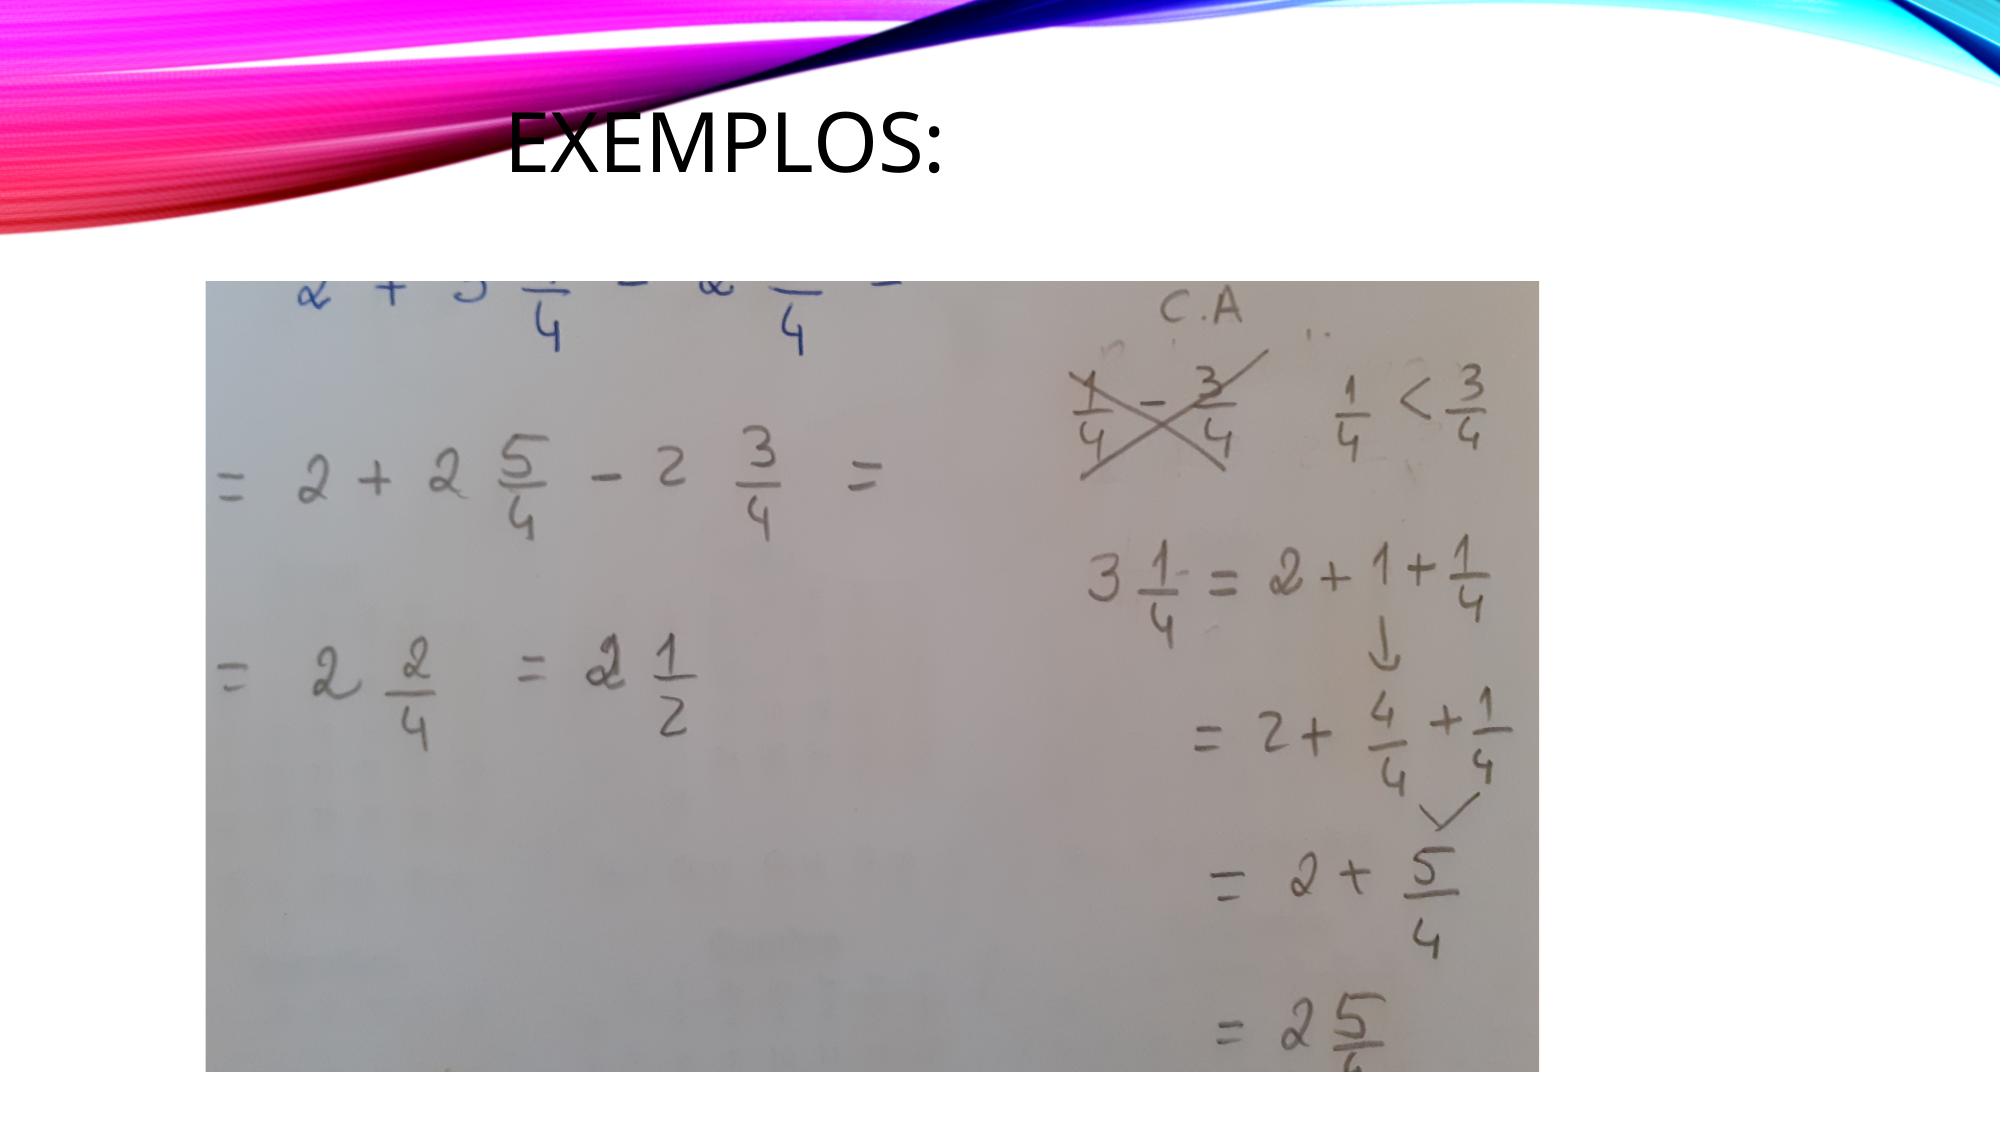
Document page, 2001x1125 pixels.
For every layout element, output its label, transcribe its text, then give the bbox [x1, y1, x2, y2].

title EXEMPLOS: [489, 39, 1902, 252]
picture [205, 281, 1540, 1072]
